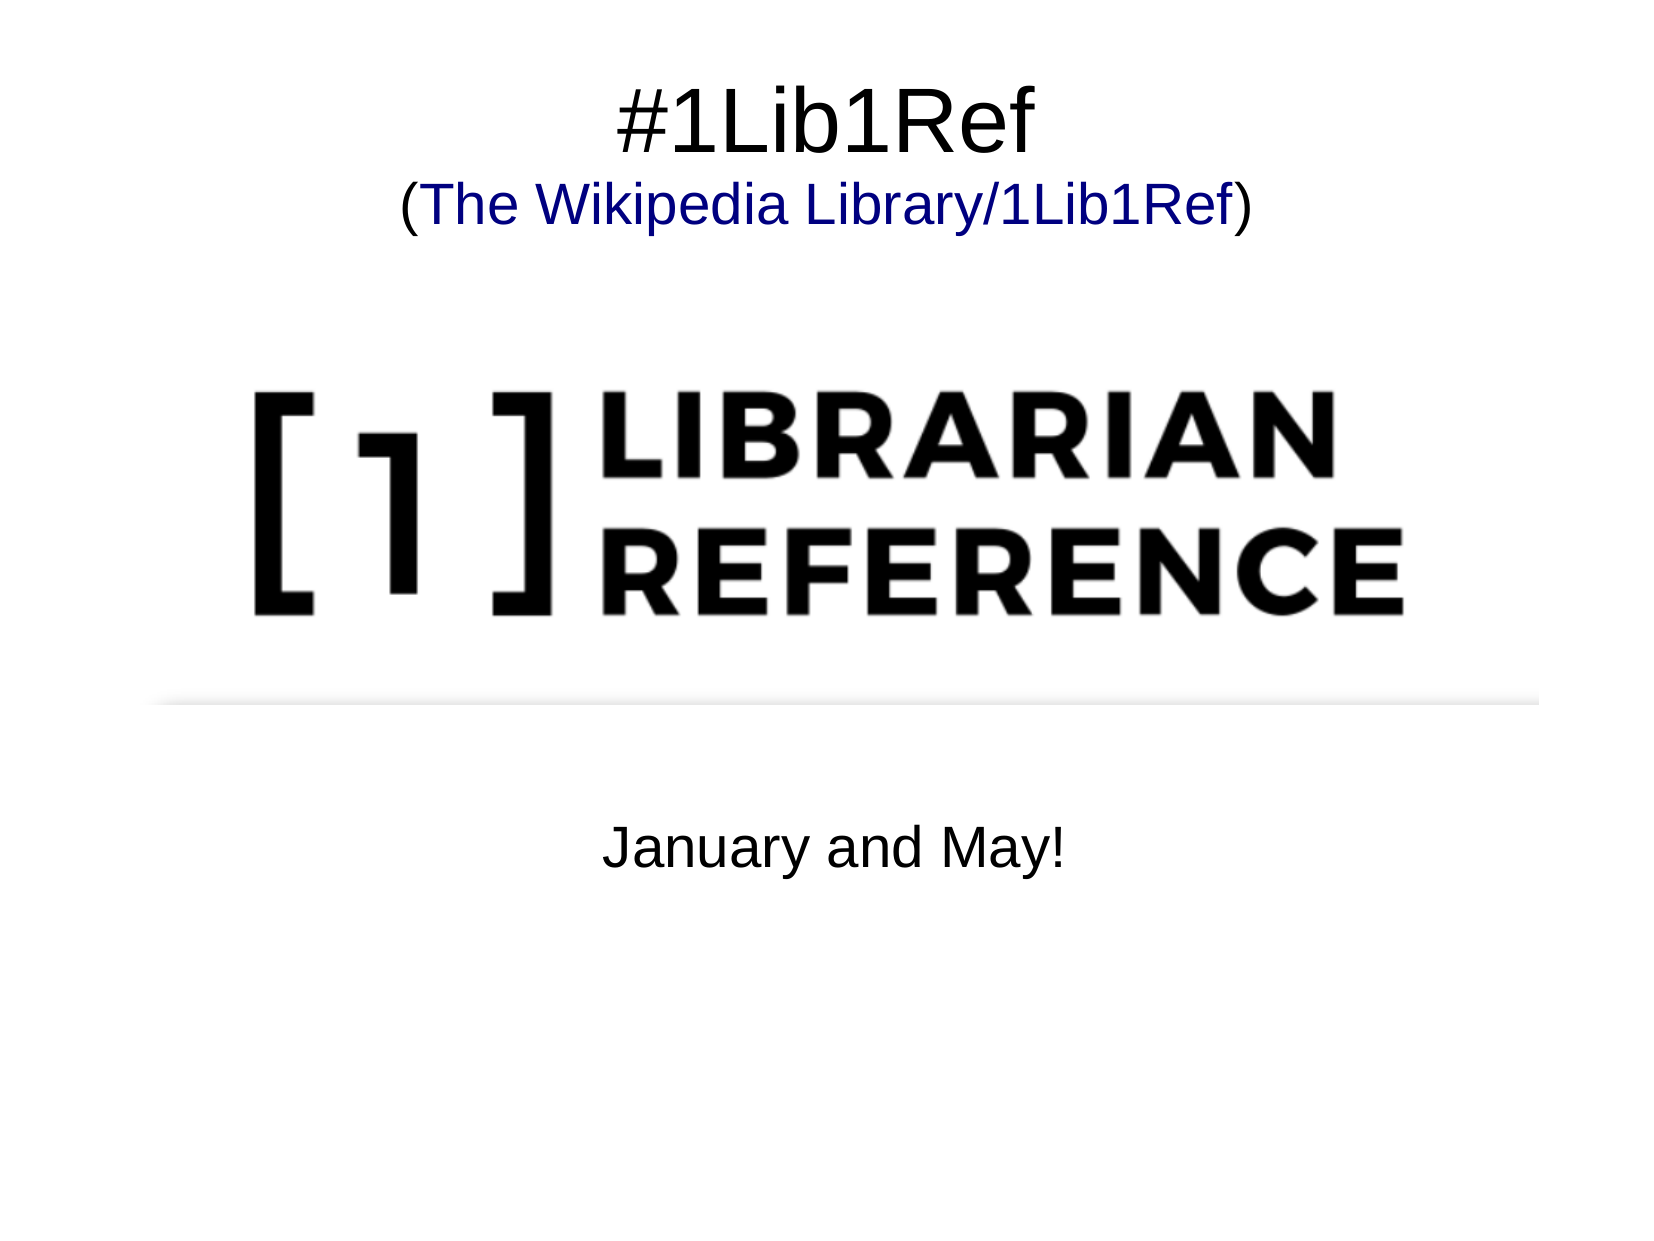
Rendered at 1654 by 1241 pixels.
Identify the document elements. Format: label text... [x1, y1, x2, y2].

picture [134, 324, 1539, 705]
text_box January and May! [588, 807, 1355, 888]
title #1Lib1Ref (The Wikipedia Library/1Lib1Ref) [82, 49, 1571, 257]
